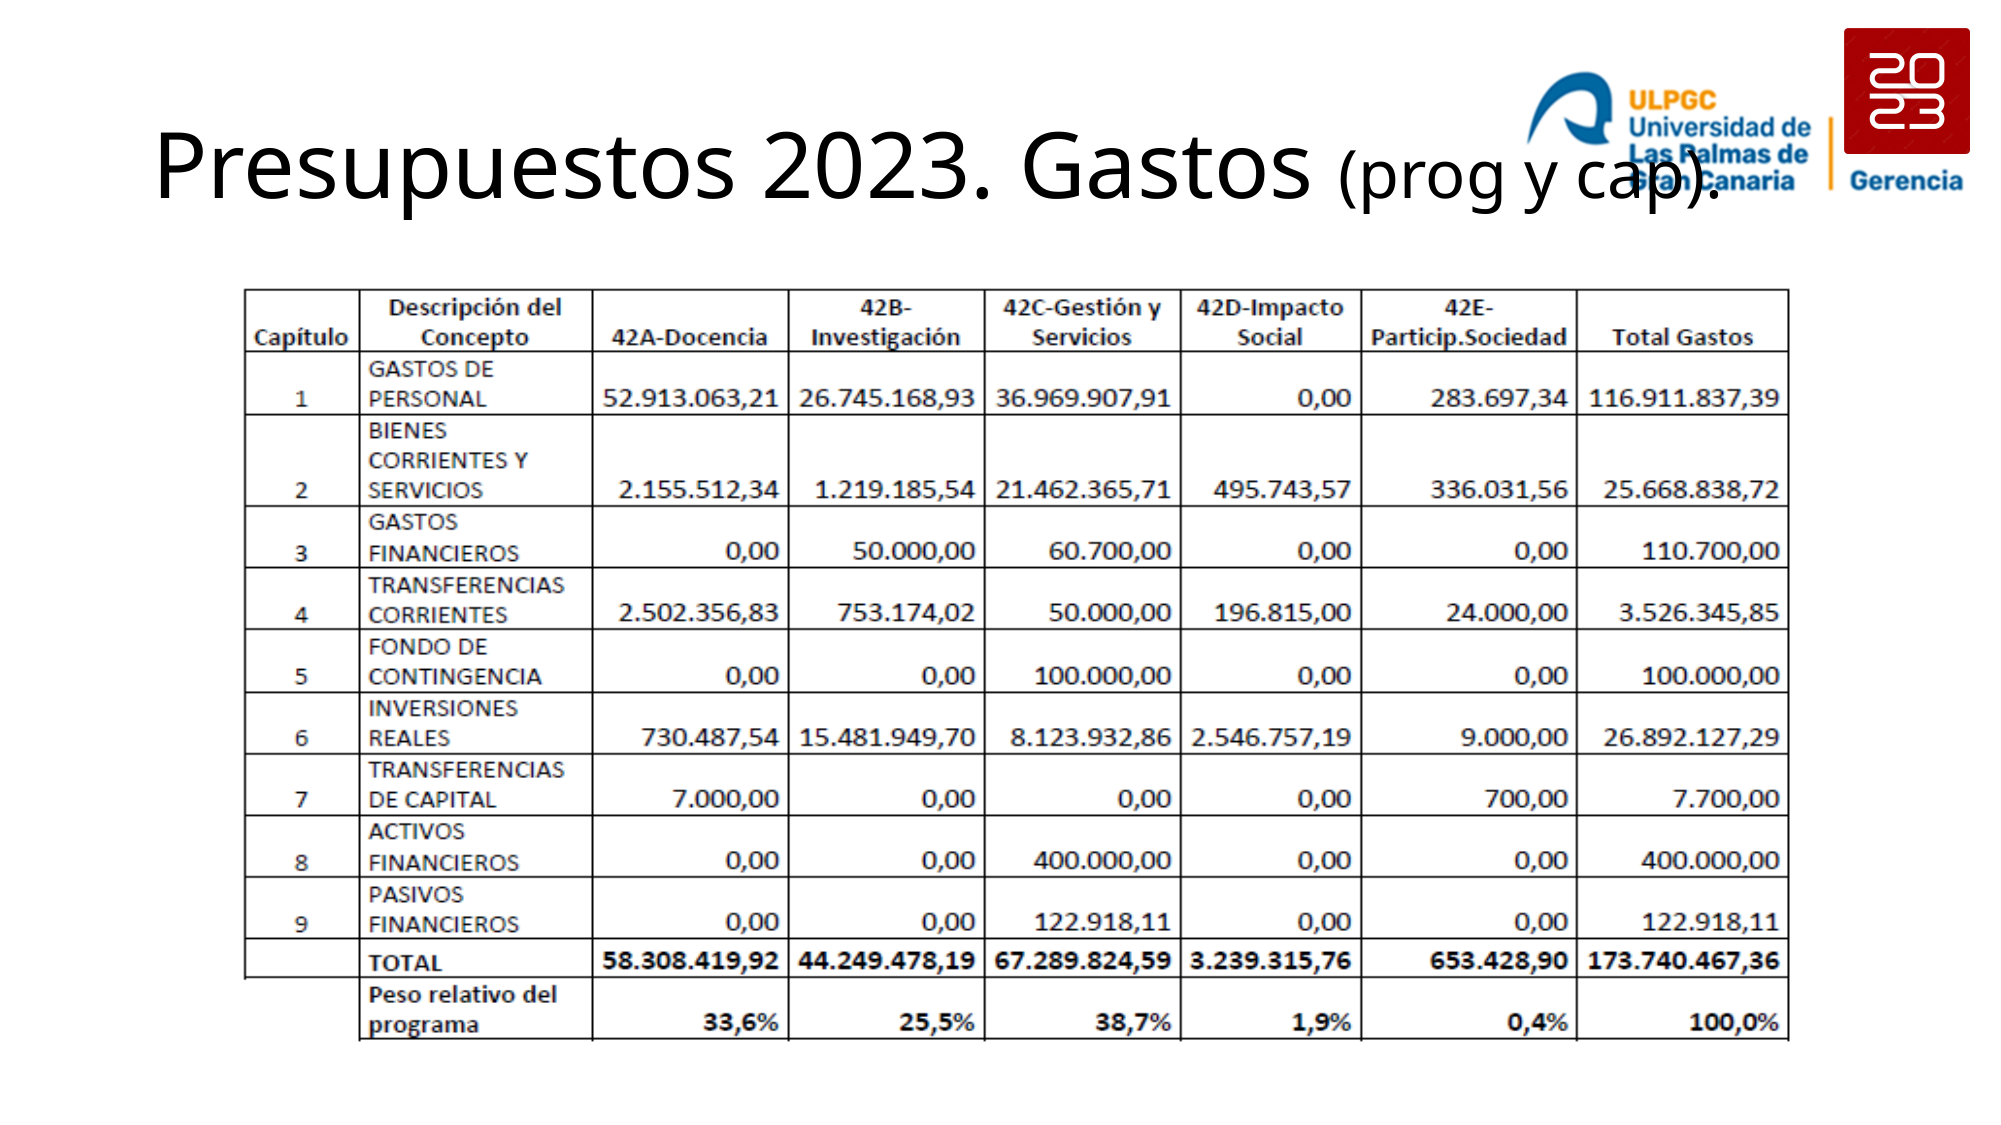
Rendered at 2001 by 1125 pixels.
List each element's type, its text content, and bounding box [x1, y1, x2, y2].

picture [229, 277, 1818, 1059]
picture [1493, 24, 2000, 232]
title Presupuestos 2023. Gastos (prog y cap). [137, 59, 1863, 278]
